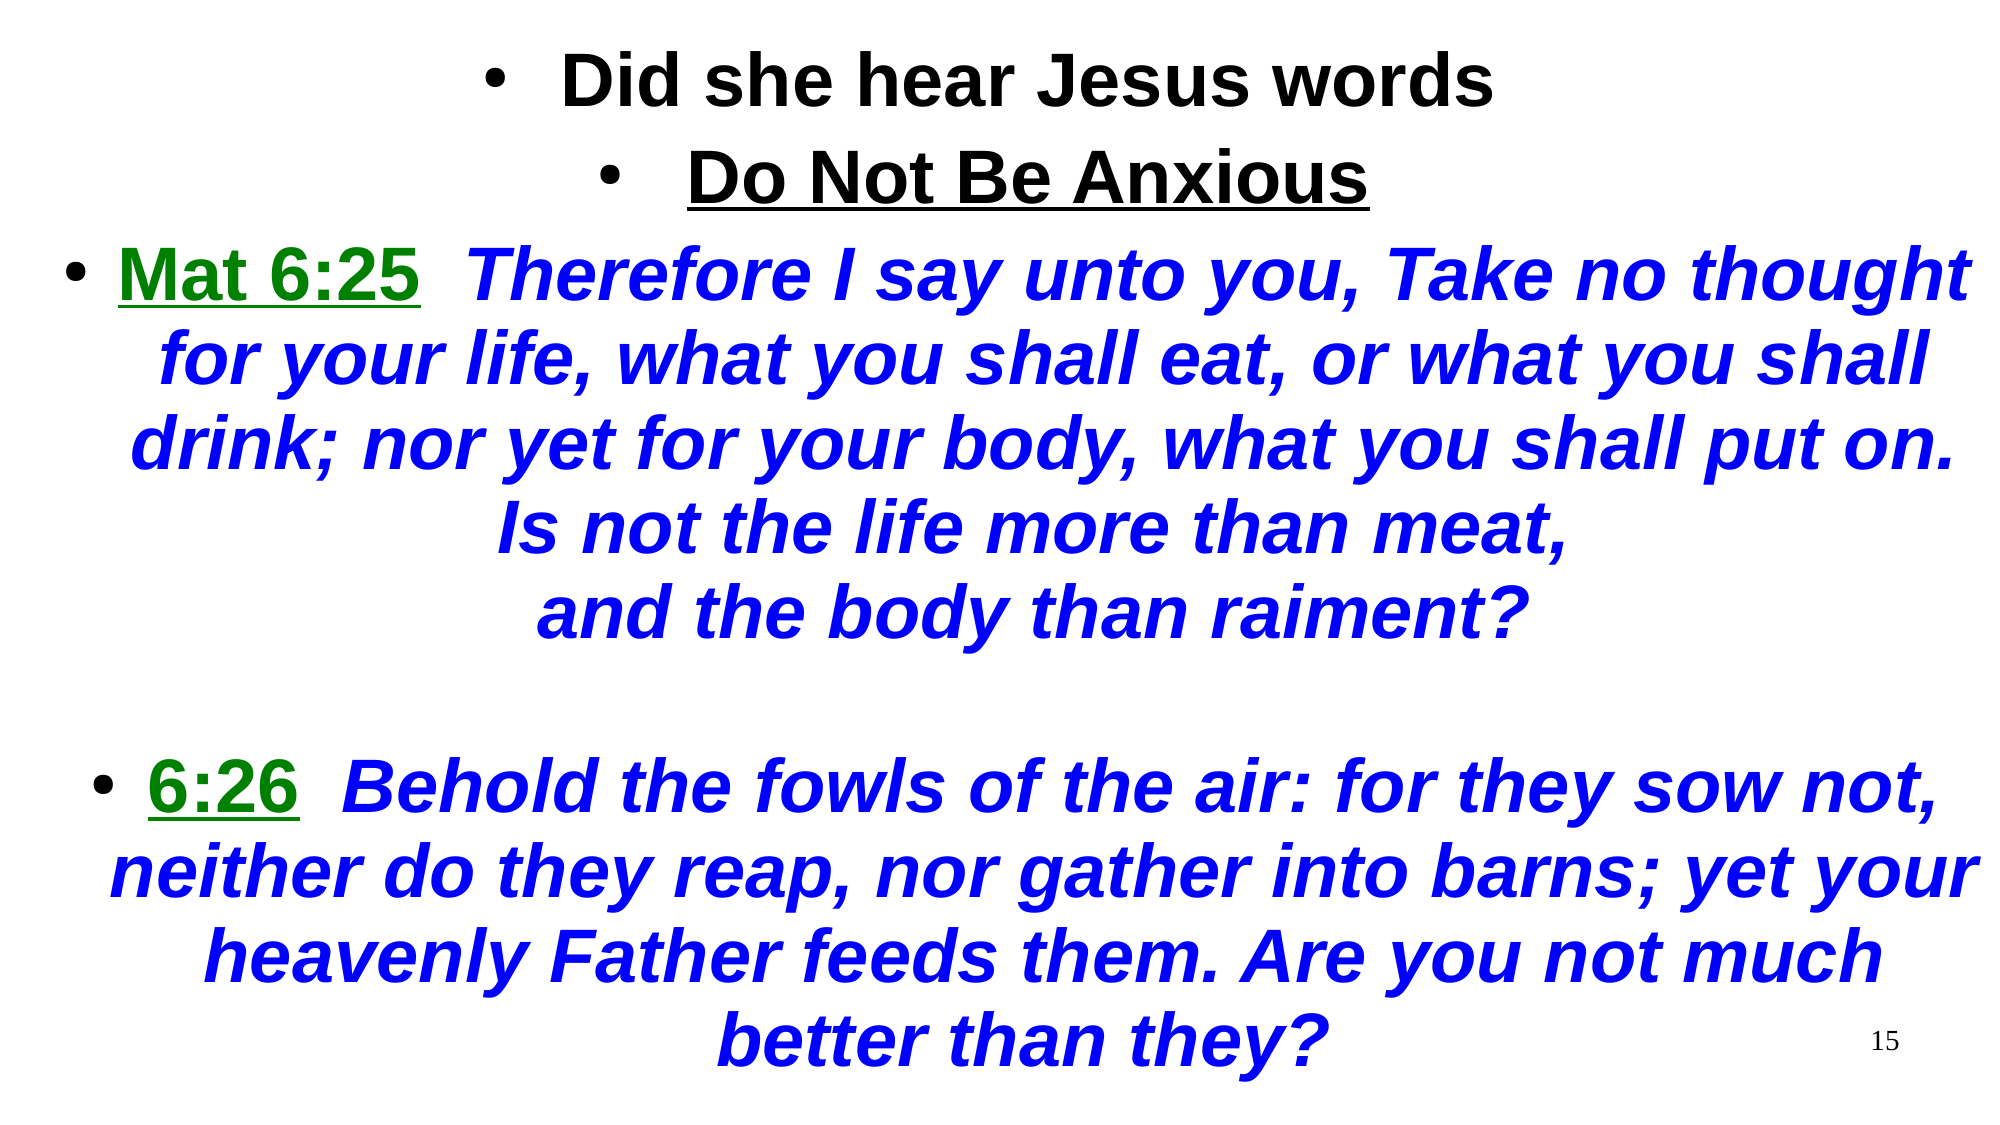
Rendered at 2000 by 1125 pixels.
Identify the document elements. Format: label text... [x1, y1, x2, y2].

list Did she hear Jesus words Do Not Be Anxious Mat 6:25 Therefore I say unto you, Take no thought for your life, what you shall eat, or what you shall drink; nor yet for your body, what you shall put on. Is not the life more than meat, and the body than raiment? 6:26 Behold the fowls of the air: for they sow not, neither do they reap, nor gather into barns; yet your heavenly Father feeds them. Are you not much better than they? [37, 37, 1988, 1088]
